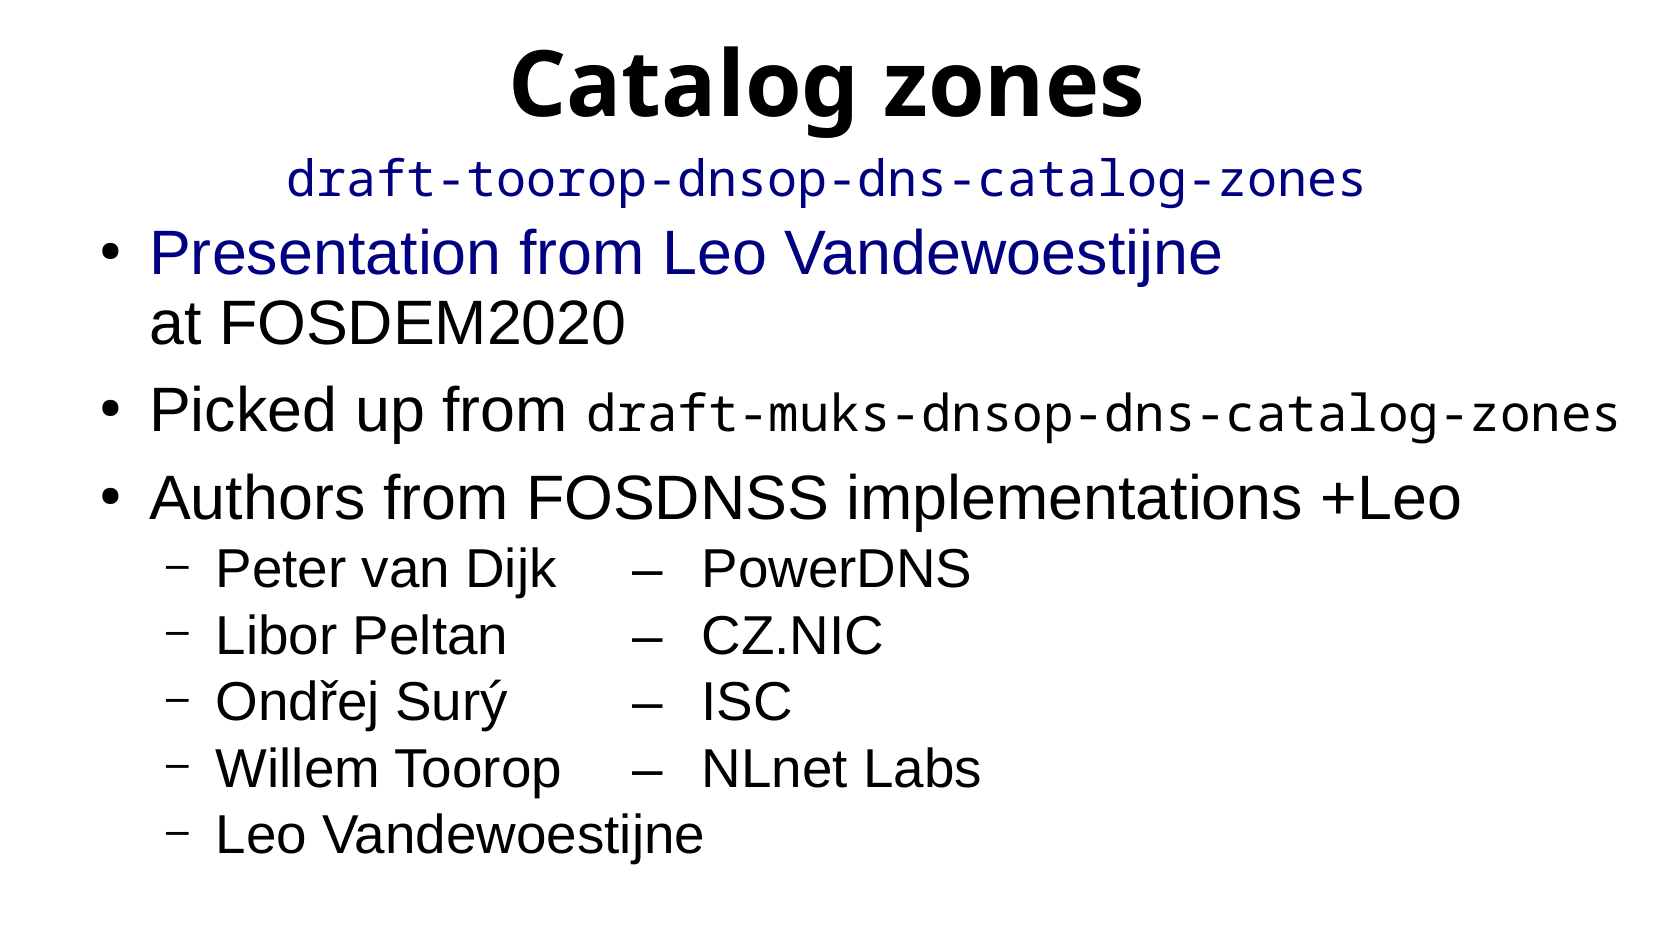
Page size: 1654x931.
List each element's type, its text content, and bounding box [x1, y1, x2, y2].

list Presentation from Leo Vandewoestijne at FOSDEM2020 Picked up from draft-muks-dnsop-dns-catalog-zones Authors from FOSDNSS implementations +Leo Peter van Dijk – PowerDNS Libor Peltan – CZ.NIC Ondřej Surý – ISC Willem Toorop – NLnet Labs Leo Vandewoestijne [82, 217, 1642, 931]
title Catalog zones draft-toorop-dnsop-dns-catalog-zones [82, 36, 1571, 193]
